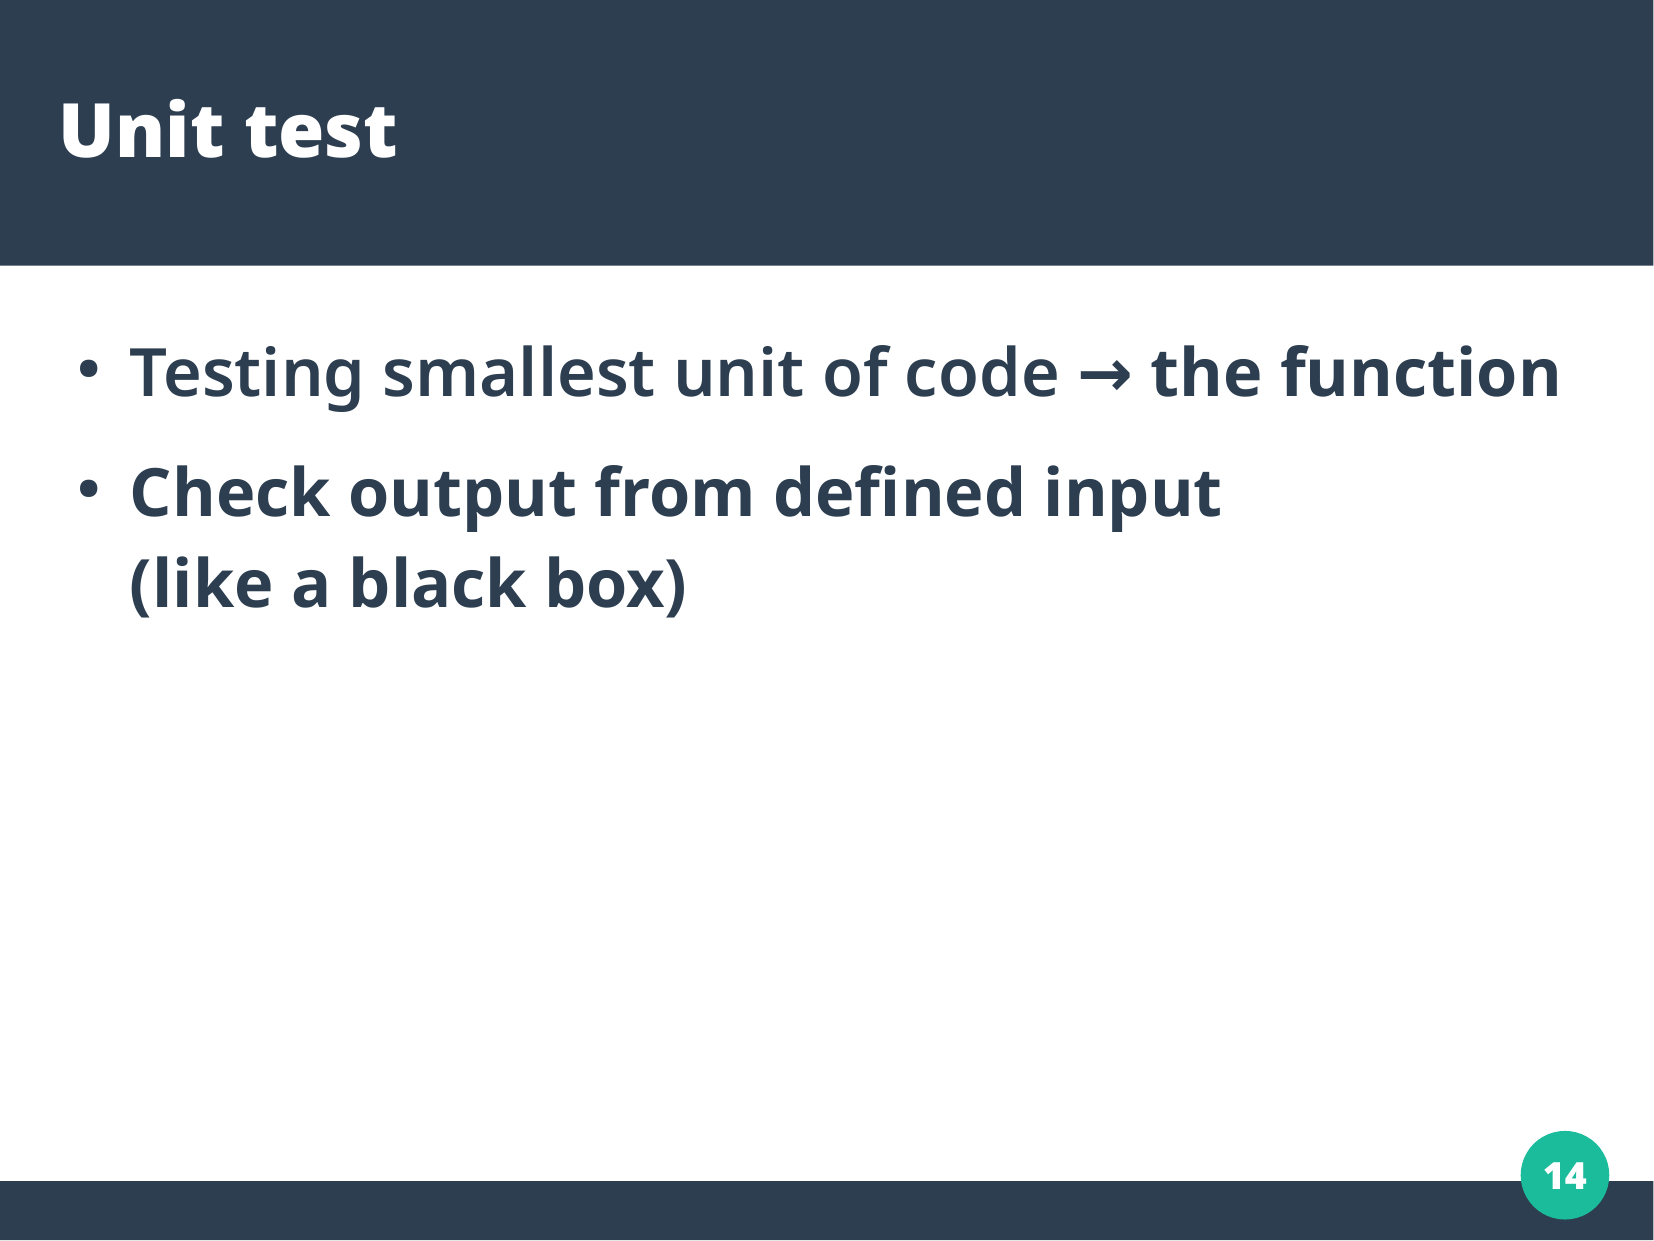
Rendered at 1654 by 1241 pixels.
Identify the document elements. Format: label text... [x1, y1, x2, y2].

list Testing smallest unit of code → the function Check output from defined input (like a black box) [59, 324, 1595, 1152]
title Unit test [59, 49, 1595, 207]
